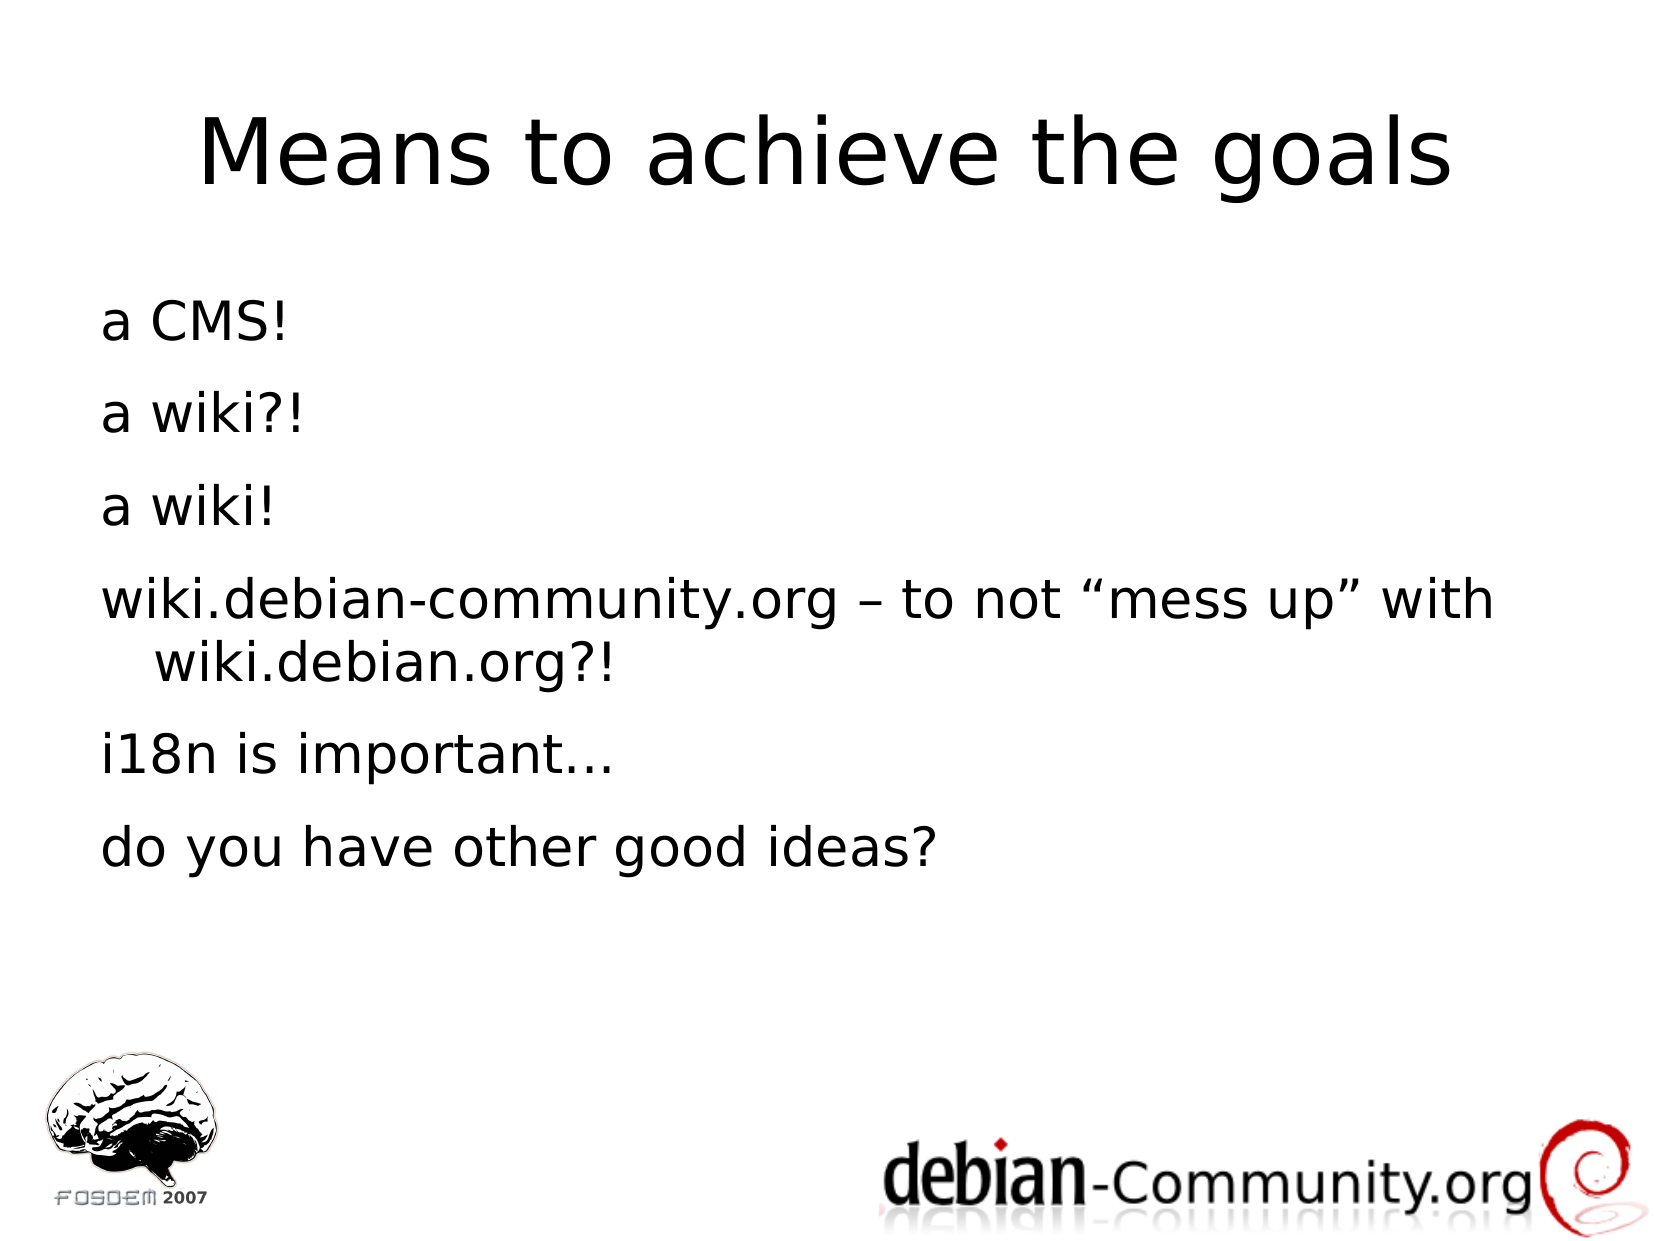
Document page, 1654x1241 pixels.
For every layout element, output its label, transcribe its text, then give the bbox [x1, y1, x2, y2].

list a CMS! a wiki?! a wiki! wiki.debian-community.org – to not “mess up” with wiki.debian.org?! i18n is important... do you have other good ideas? [82, 290, 1571, 1109]
picture [876, 1113, 1654, 1241]
title Means to achieve the goals [82, 49, 1571, 257]
picture [37, 1050, 226, 1211]
